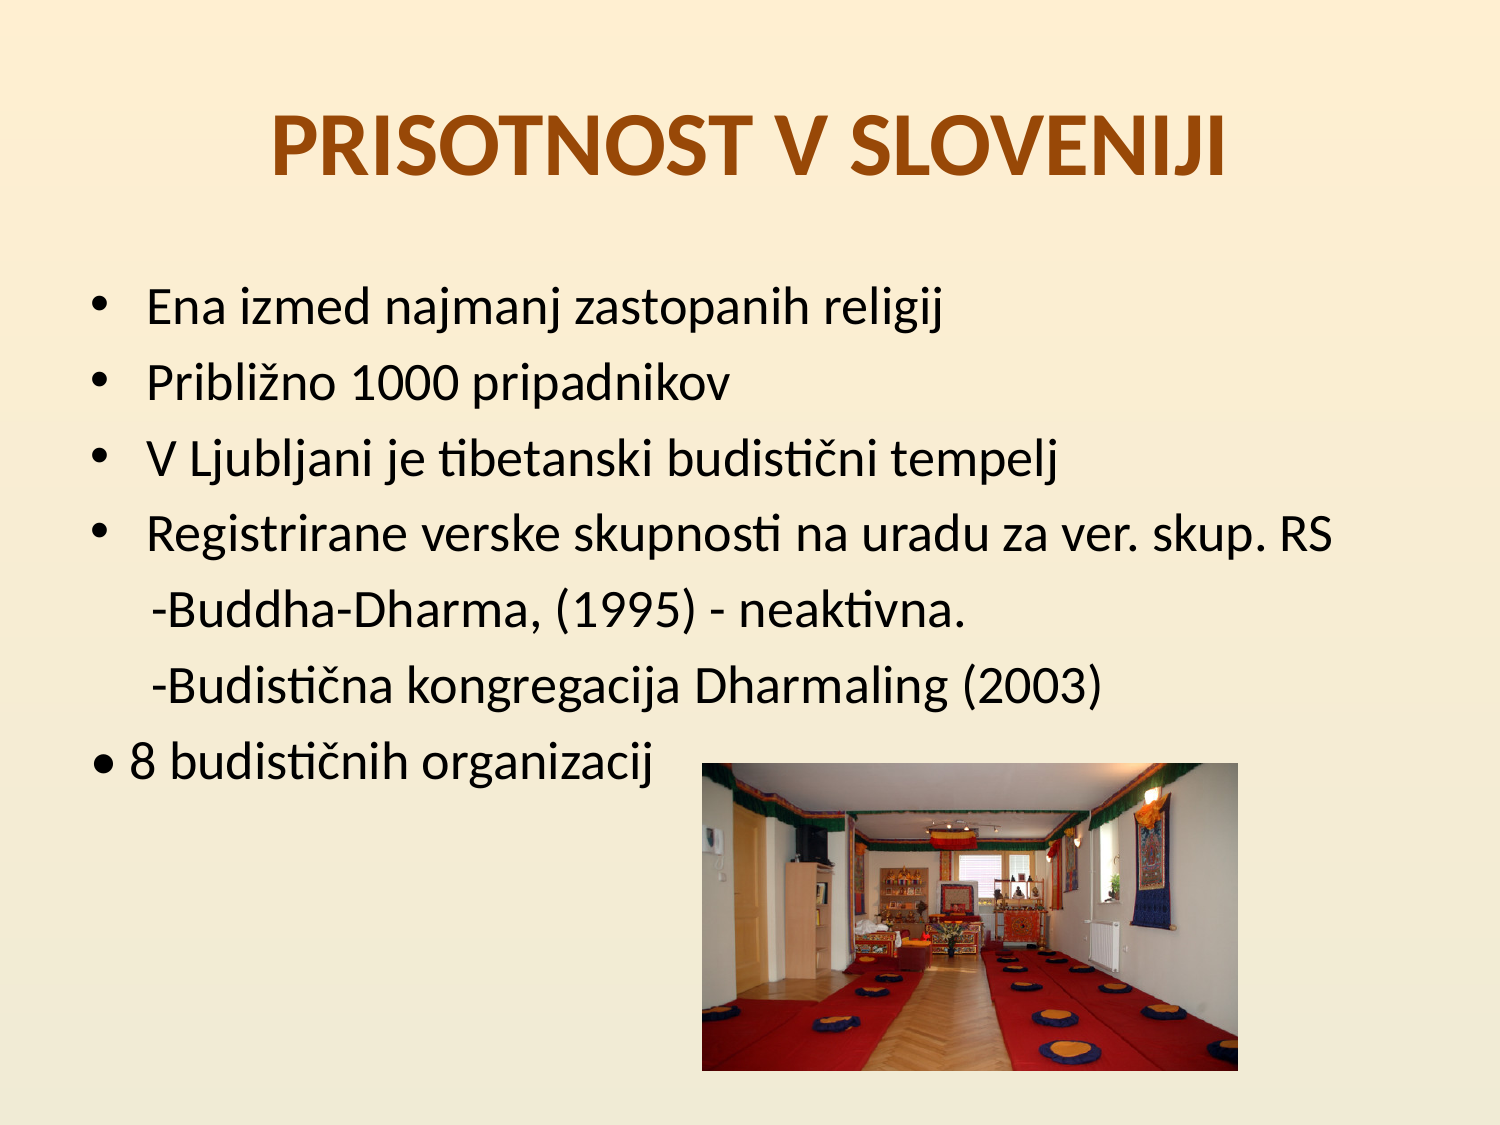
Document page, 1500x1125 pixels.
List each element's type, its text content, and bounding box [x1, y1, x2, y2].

picture [702, 763, 1238, 1071]
title PRISOTNOST V SLOVENIJI [75, 45, 1425, 233]
list Ena izmed najmanj zastopanih religij Približno 1000 pripadnikov V Ljubljani je tibetanski budistični tempelj Registrirane verske skupnosti na uradu za ver. skup. RS -Buddha-Dharma, (1995) - neaktivna. -Budistična kongregacija Dharmaling (2003) • 8 budističnih organizacij [75, 262, 1425, 1005]
